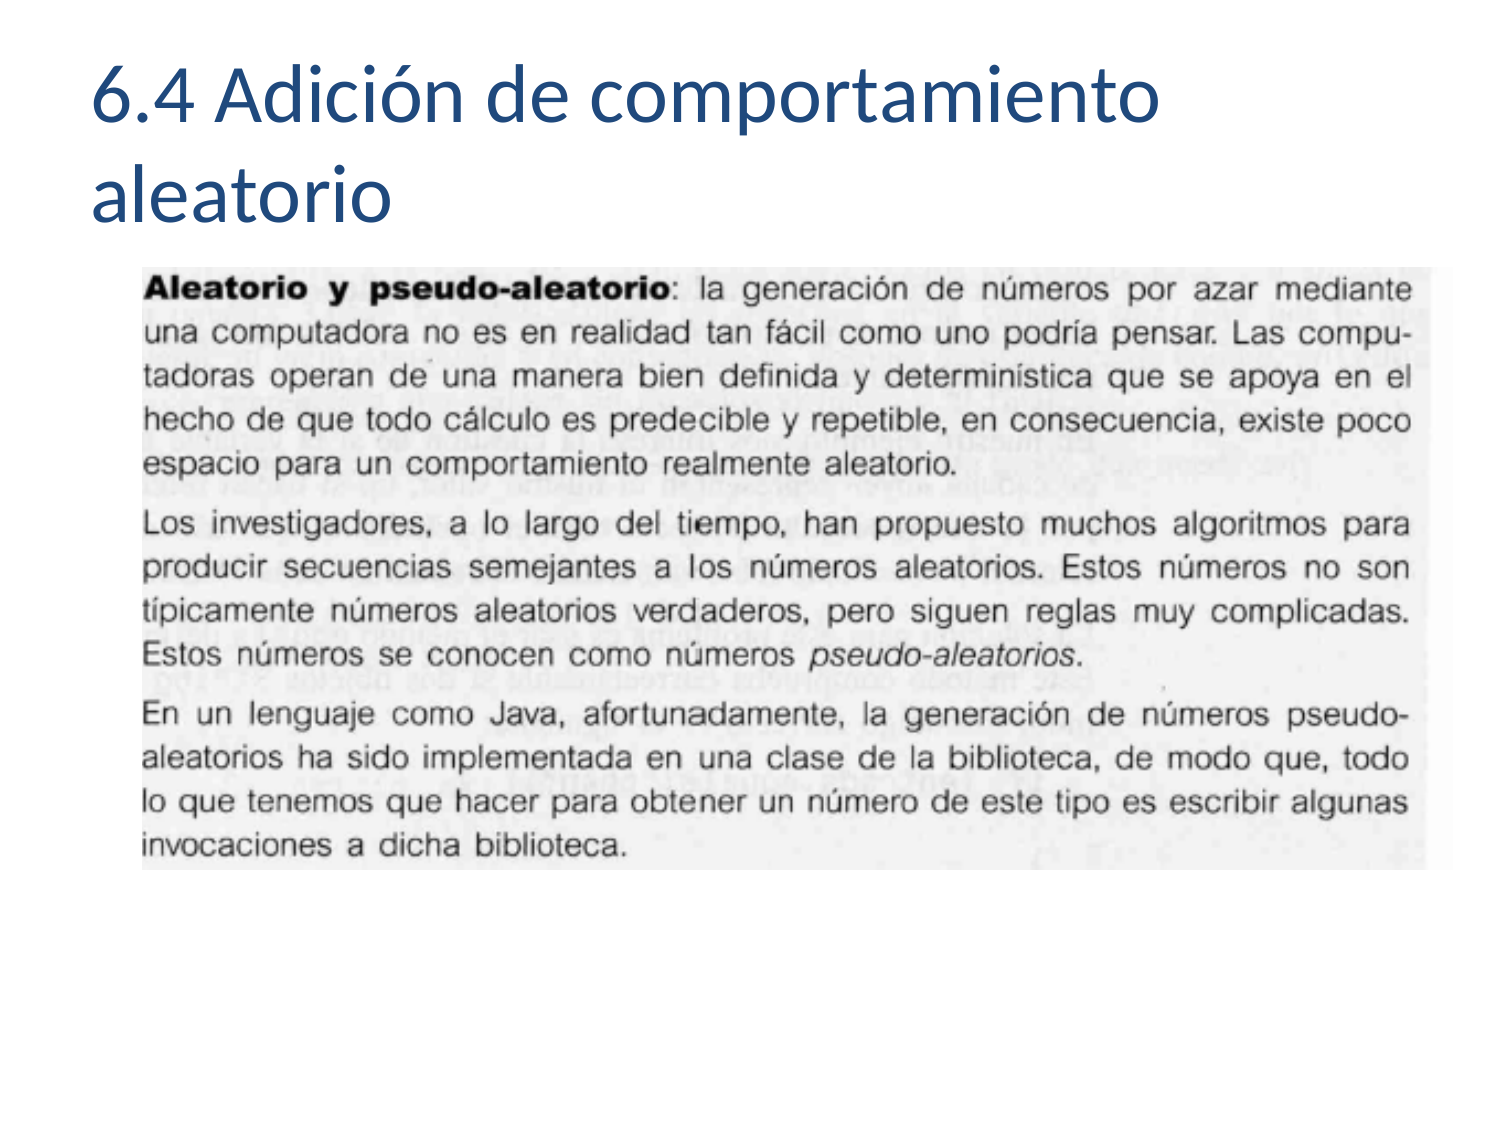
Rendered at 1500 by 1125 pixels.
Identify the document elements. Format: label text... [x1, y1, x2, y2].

title 6.4 Adición de comportamiento aleatorio [75, 45, 1500, 233]
picture [142, 267, 1453, 870]
